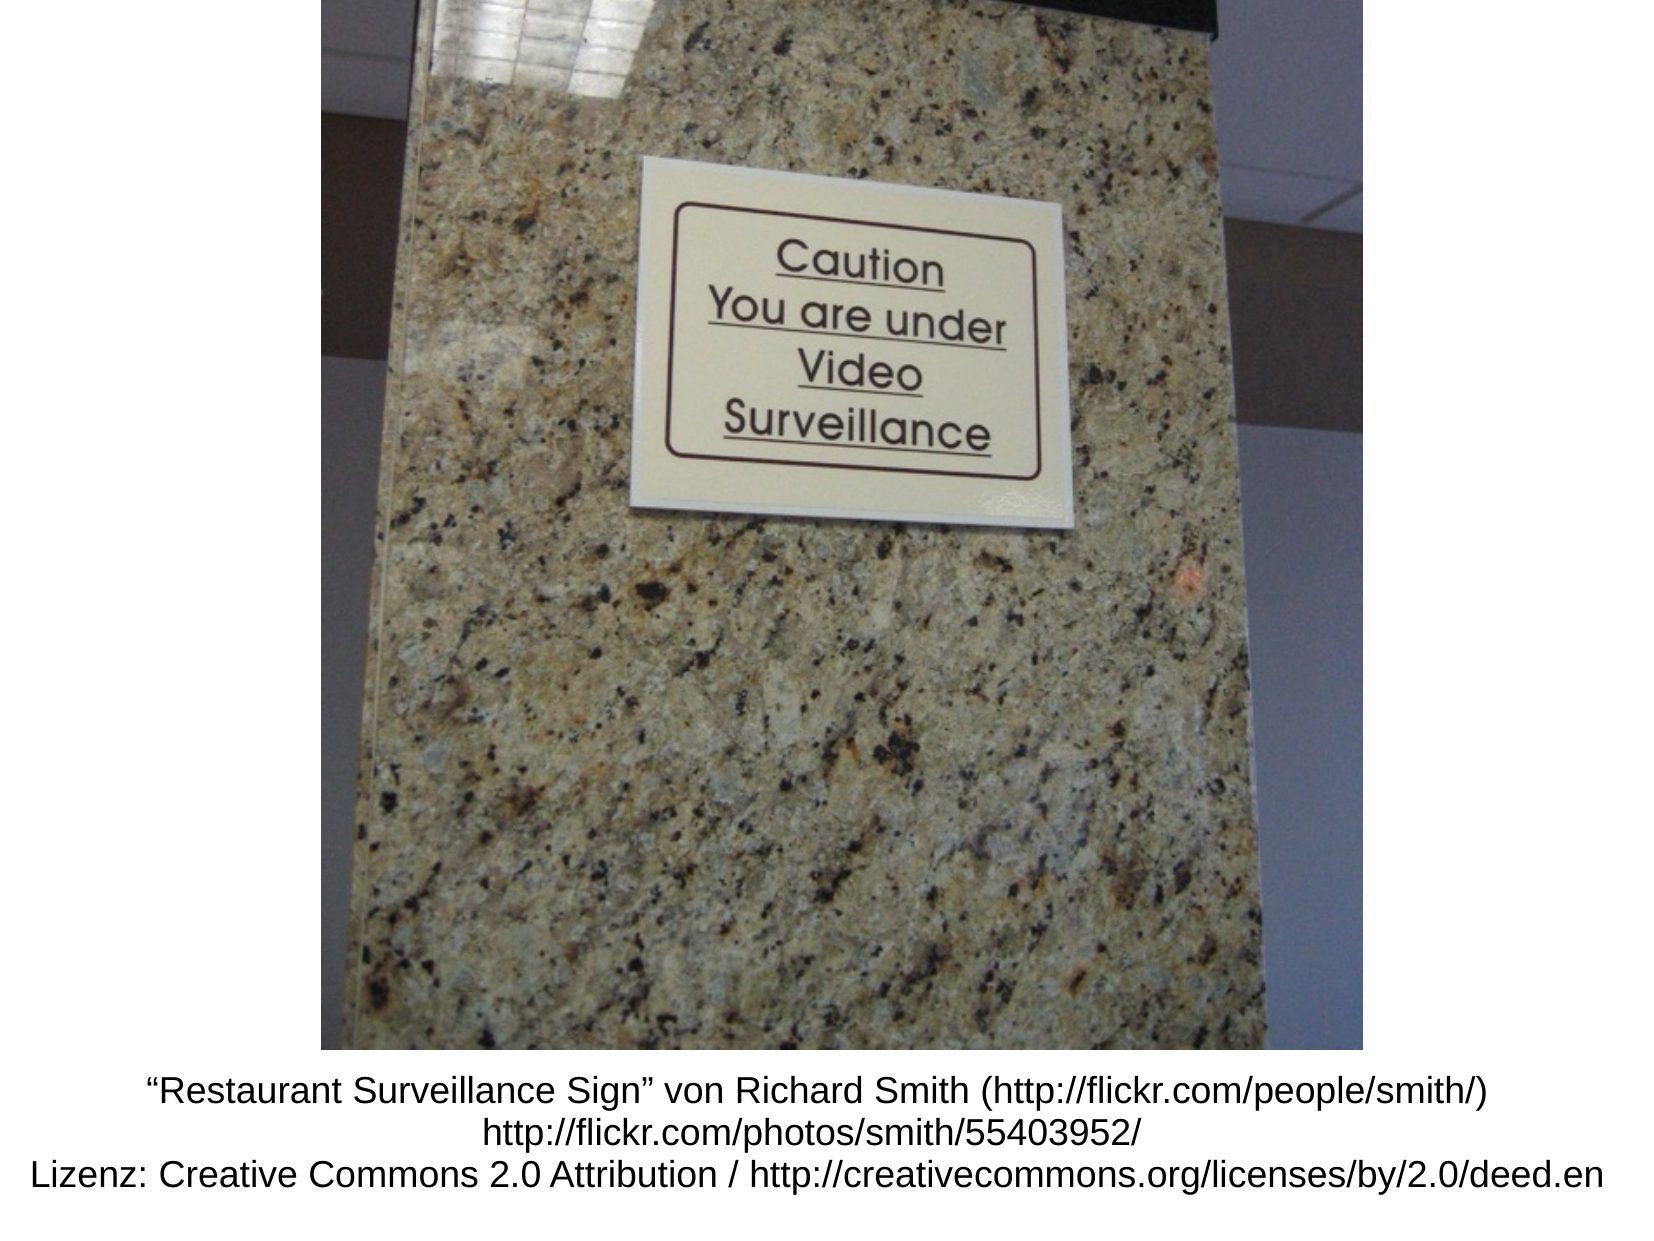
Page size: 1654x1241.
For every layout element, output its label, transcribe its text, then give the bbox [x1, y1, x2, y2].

text_box “Restaurant Surveillance Sign” von Richard Smith (http://flickr.com/people/smith/) http://flickr.com/photos/smith/55403952/ Lizenz: Creative Commons 2.0 Attribution / http://creativecommons.org/licenses/by/2.0/deed.en [15, 1061, 1631, 1241]
picture [321, 0, 1363, 1051]
